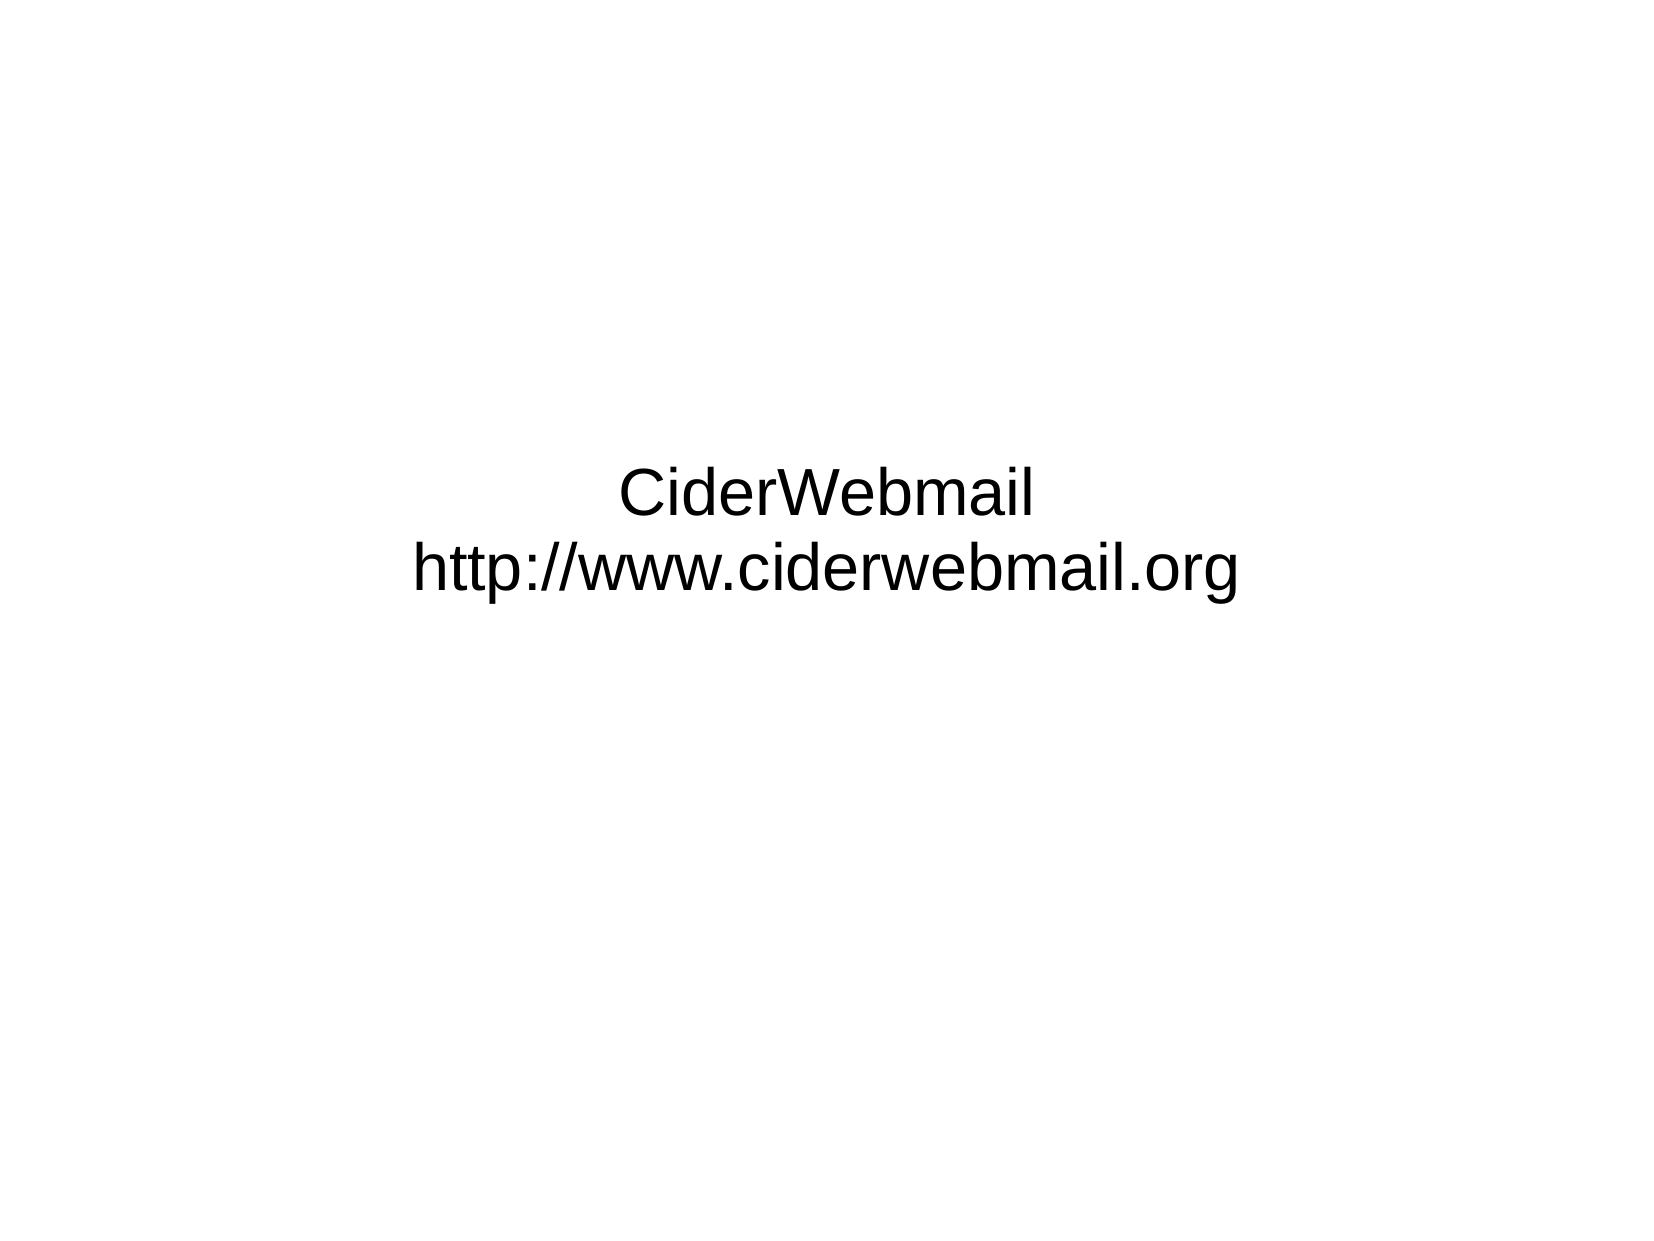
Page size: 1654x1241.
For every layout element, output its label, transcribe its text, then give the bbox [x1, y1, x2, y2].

subtitle CiderWebmail http://www.ciderwebmail.org [82, 49, 1571, 1010]
